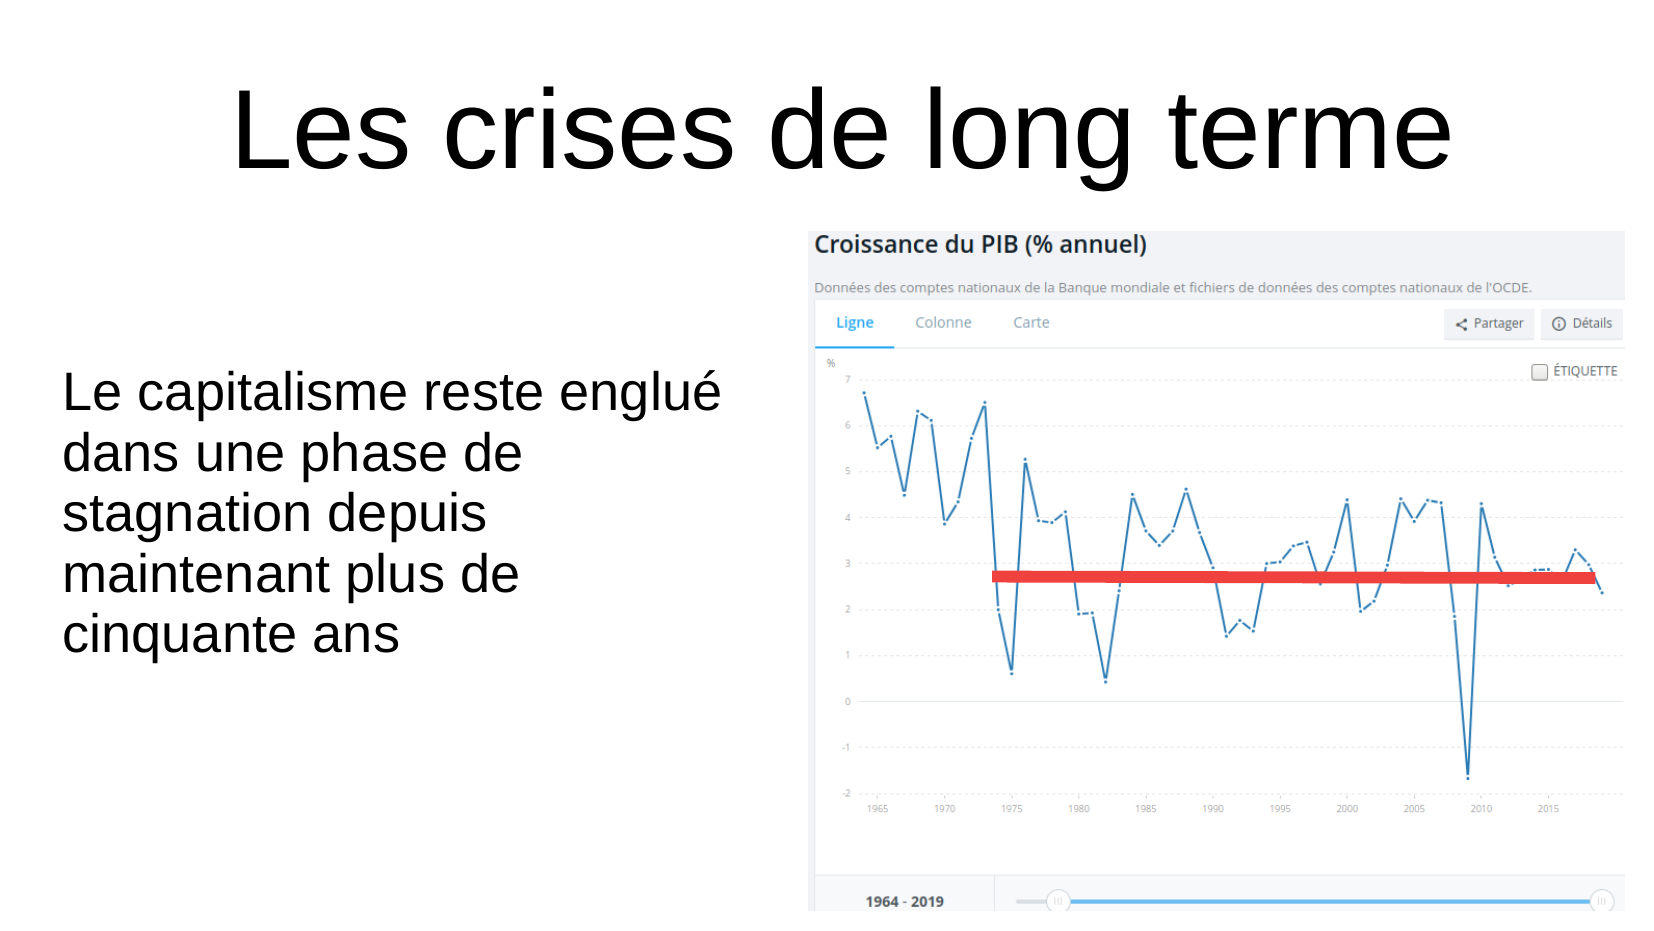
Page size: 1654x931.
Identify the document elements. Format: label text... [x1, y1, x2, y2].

title Les crises de long terme [98, 51, 1587, 207]
picture [808, 231, 1625, 911]
text_box Le capitalisme reste englué dans une phase de stagnation depuis maintenant plus de cinquante ans [47, 354, 768, 721]
